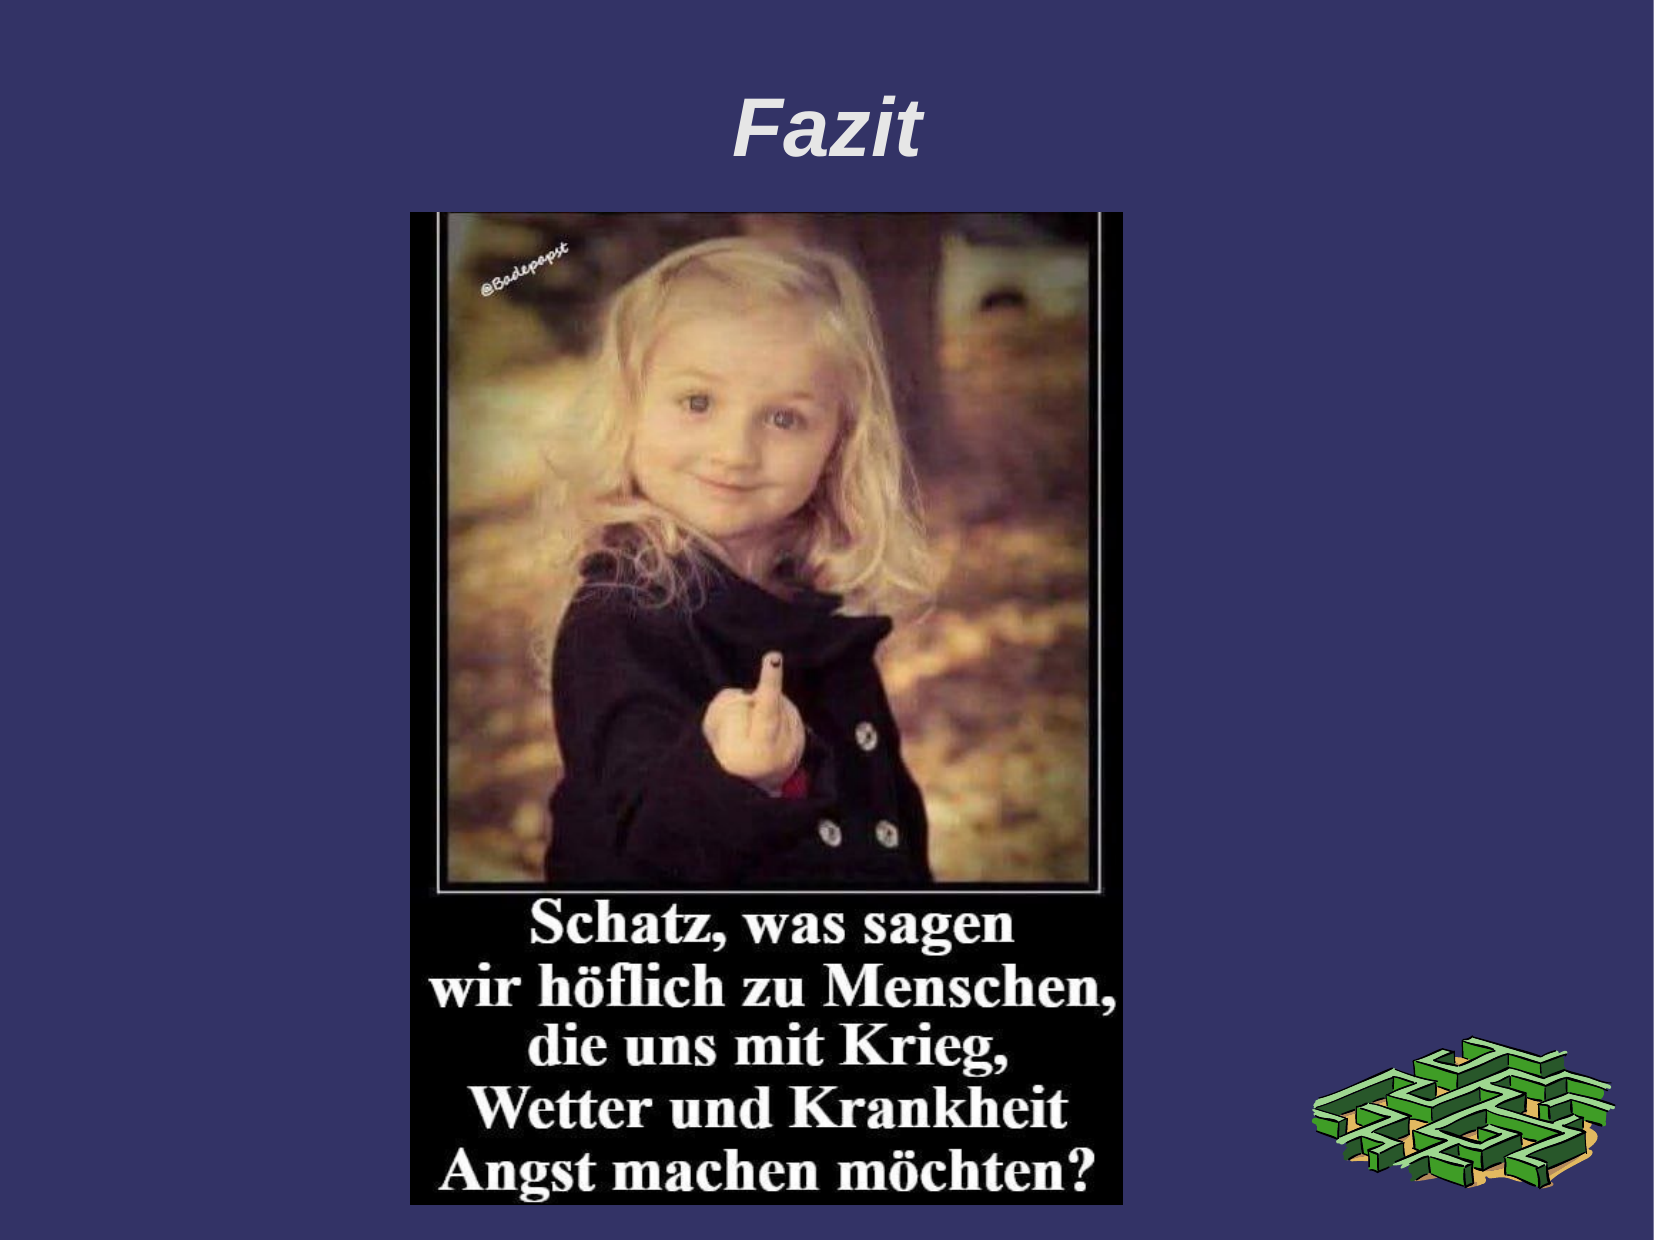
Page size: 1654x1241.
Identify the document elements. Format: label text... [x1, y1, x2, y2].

picture [410, 212, 1123, 1205]
title Fazit [121, 19, 1534, 227]
